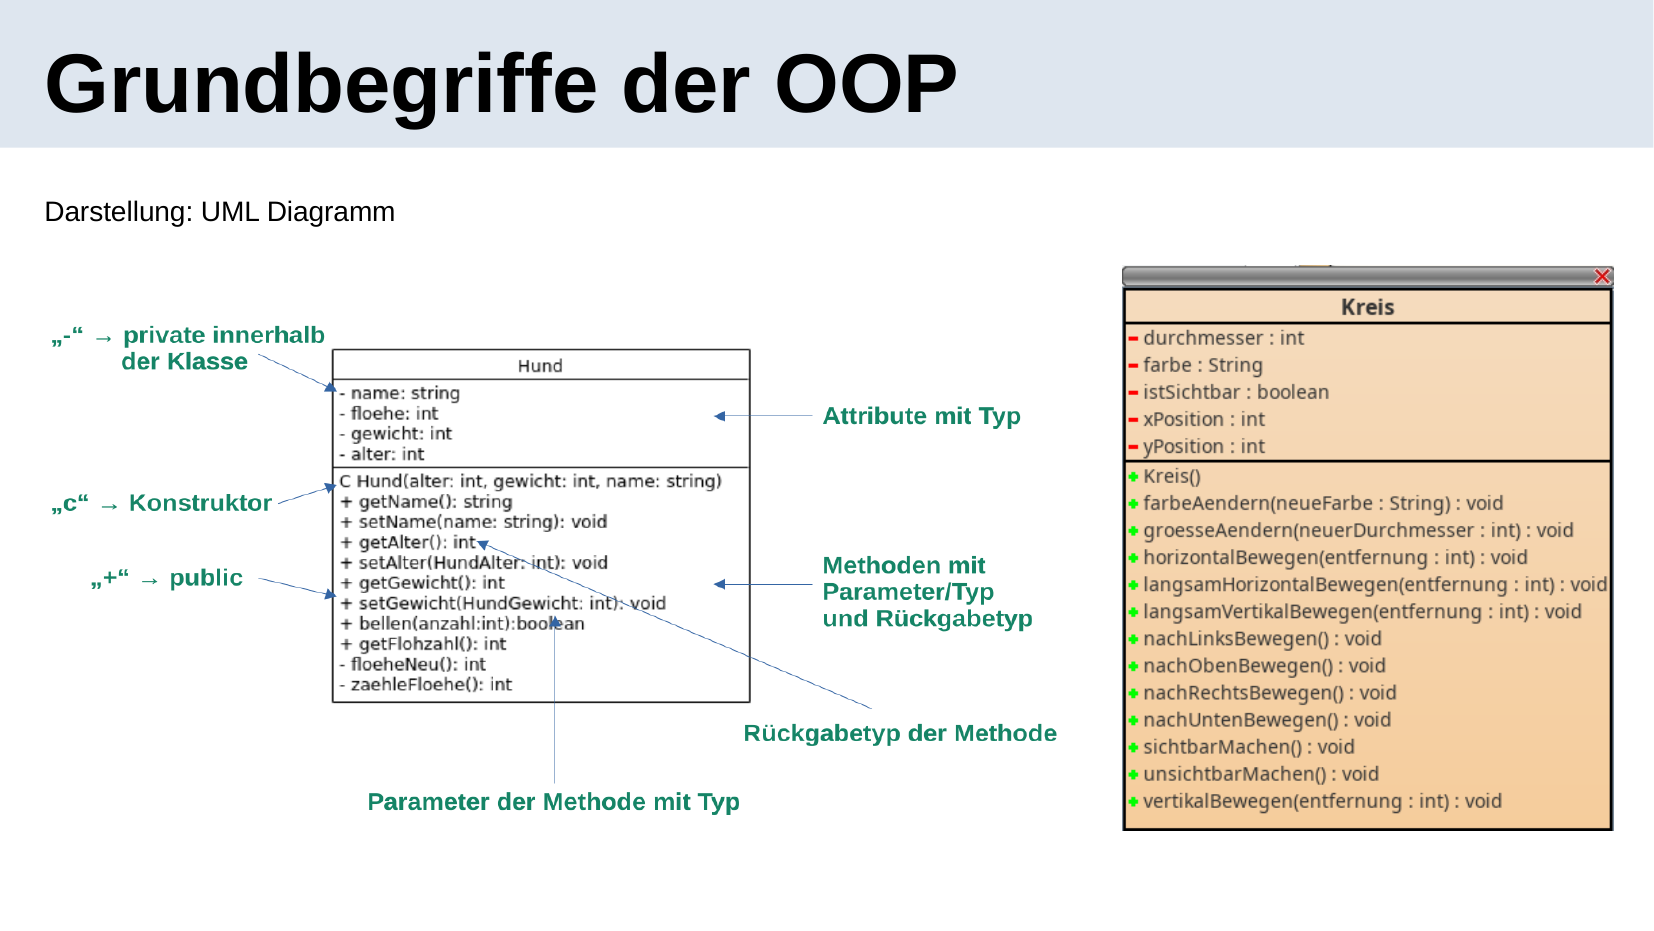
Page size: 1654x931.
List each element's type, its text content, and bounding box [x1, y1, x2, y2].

text_box Grundbegriffe der OOP [29, 29, 1270, 200]
text_box Darstellung: UML Diagramm [29, 200, 621, 266]
picture [1122, 265, 1614, 831]
picture [29, 295, 1093, 857]
